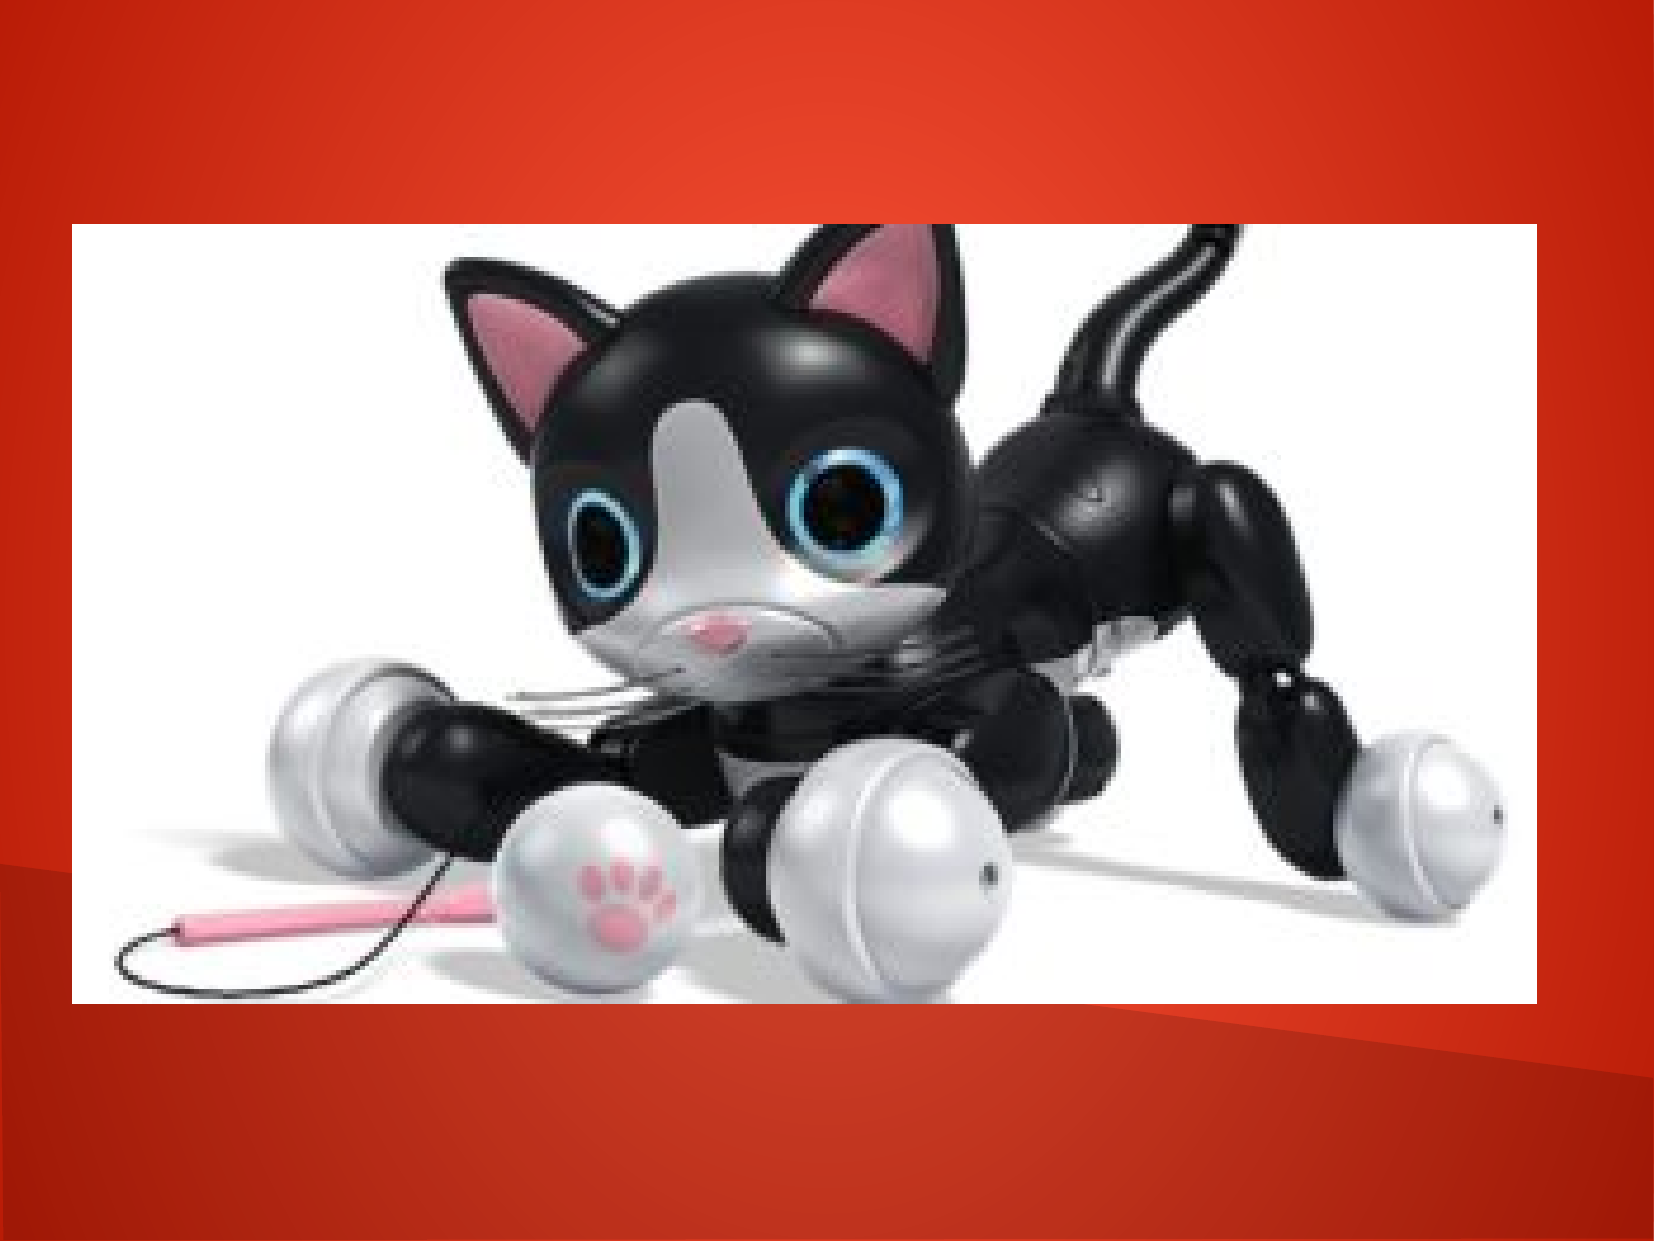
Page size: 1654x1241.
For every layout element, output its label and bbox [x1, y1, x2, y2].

picture [72, 224, 1537, 1004]
